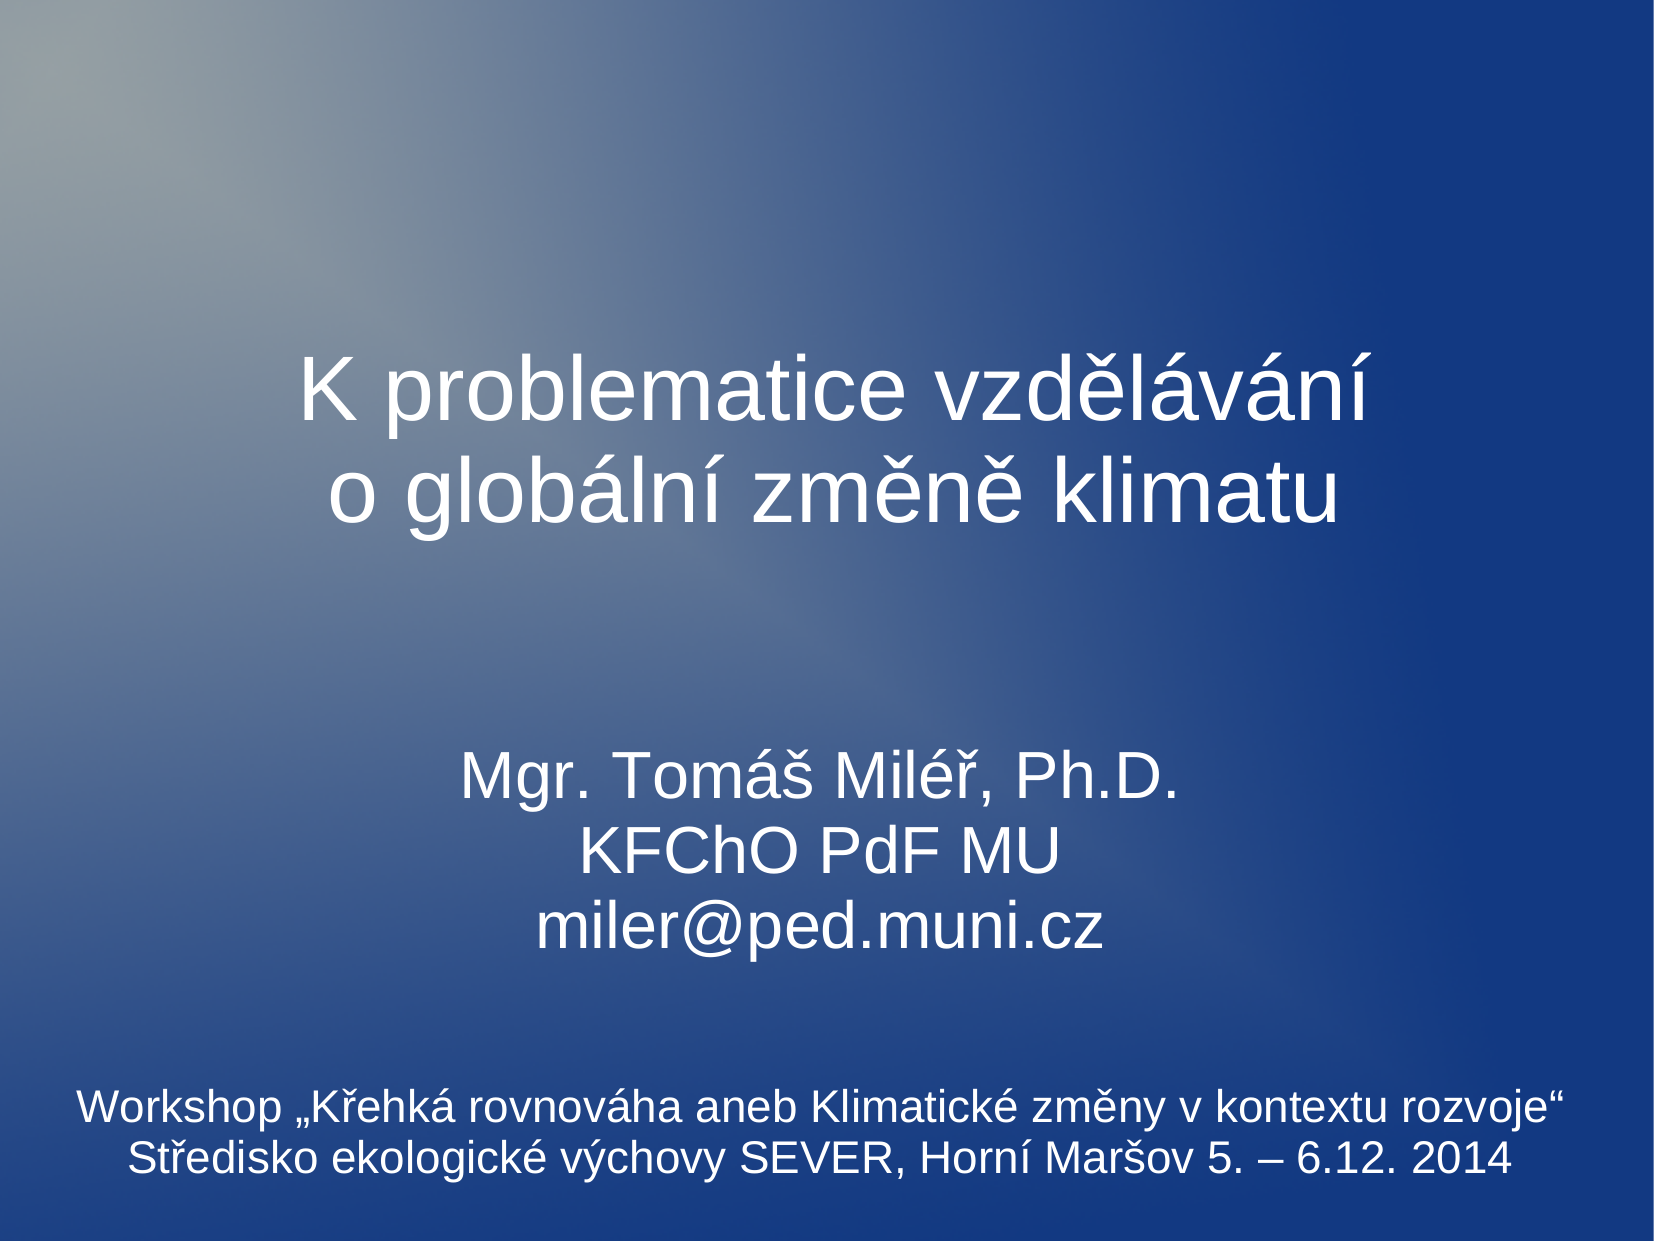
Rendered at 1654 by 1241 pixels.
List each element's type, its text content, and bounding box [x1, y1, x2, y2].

picture [0, 0, 1654, 1241]
subtitle Mgr. Tomáš Miléř, Ph.D. KFChO PdF MU miler@ped.muni.cz [76, 738, 1565, 963]
text_box Workshop „Křehká rovnováha aneb Klimatické změny v kontextu rozvoje“ Středisko ekologické výchovy SEVER, Horní Maršov 5. – 6.12. 2014 [11, 1015, 1630, 1193]
title K problematice vzdělávání o globální změně klimatu [106, 333, 1565, 547]
